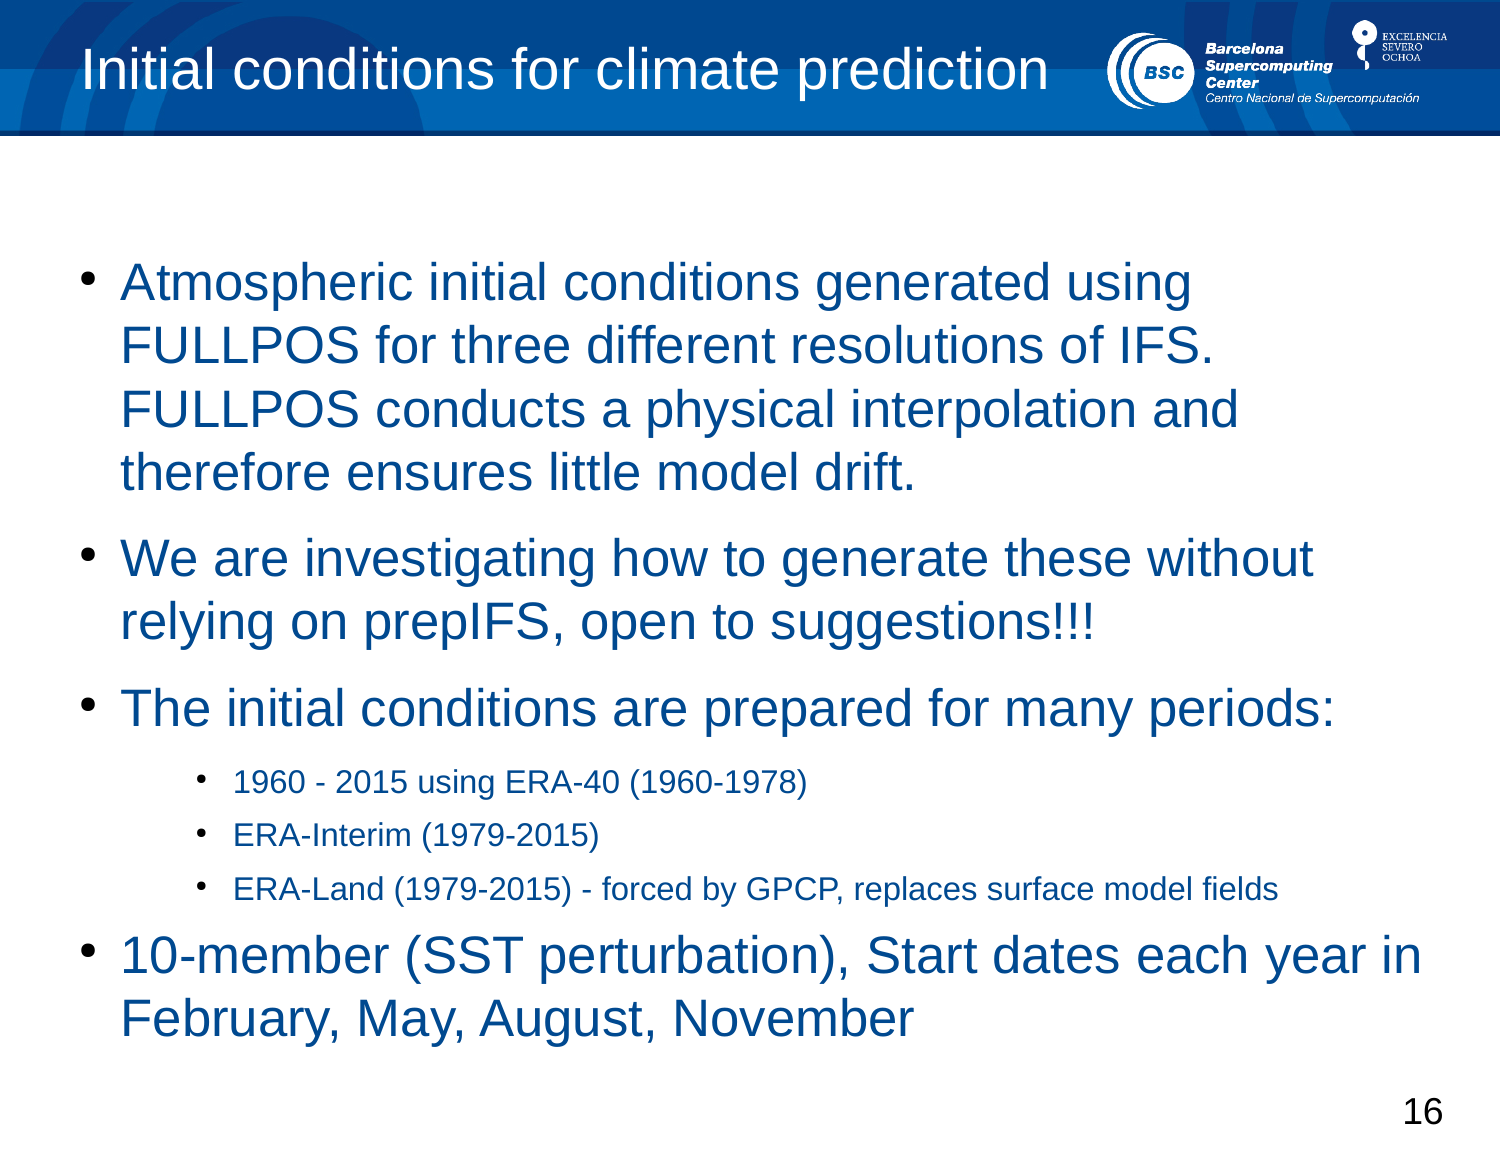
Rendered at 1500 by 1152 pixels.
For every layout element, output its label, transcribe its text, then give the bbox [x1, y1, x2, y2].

title Initial conditions for climate prediction [65, 23, 1081, 139]
picture [0, 0, 1500, 136]
list Atmospheric initial conditions generated using FULLPOS for three different resolutions of IFS. FULLPOS conducts a physical interpolation and therefore ensures little model drift. We are investigating how to generate these without relying on prepIFS, open to suggestions!!! The initial conditions are prepared for many periods: 1960 - 2015 using ERA-40 (1960-1978) ERA-Interim (1979-2015) ERA-Land (1979-2015) - forced by GPCP, replaces surface model fields 10-member (SST perturbation), Start dates each year in February, May, August, November [64, 161, 1432, 1068]
